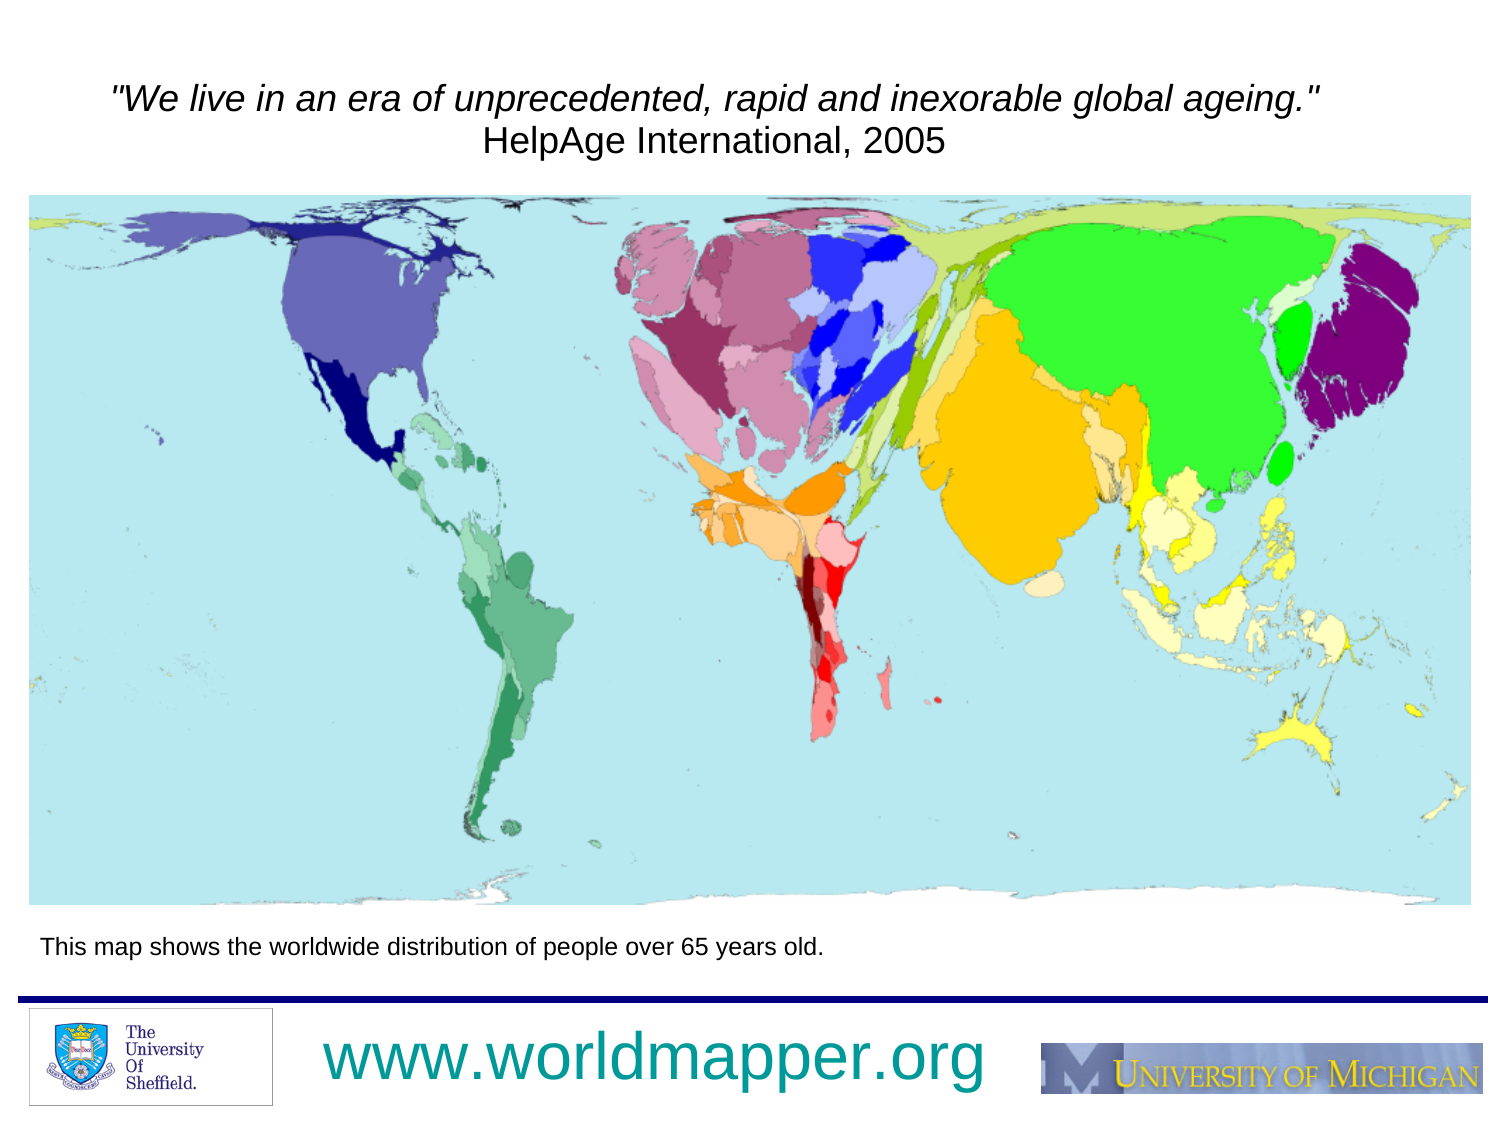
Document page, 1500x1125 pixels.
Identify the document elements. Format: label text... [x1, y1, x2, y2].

picture [1041, 1043, 1483, 1094]
picture [29, 1008, 273, 1106]
title "We live in an era of unprecedented, rapid and inexorable global ageing." HelpAge International, 2005 [76, 42, 1352, 195]
picture [29, 195, 1471, 905]
text_box This map shows the worldwide distribution of people over 65 years old. [24, 925, 842, 969]
